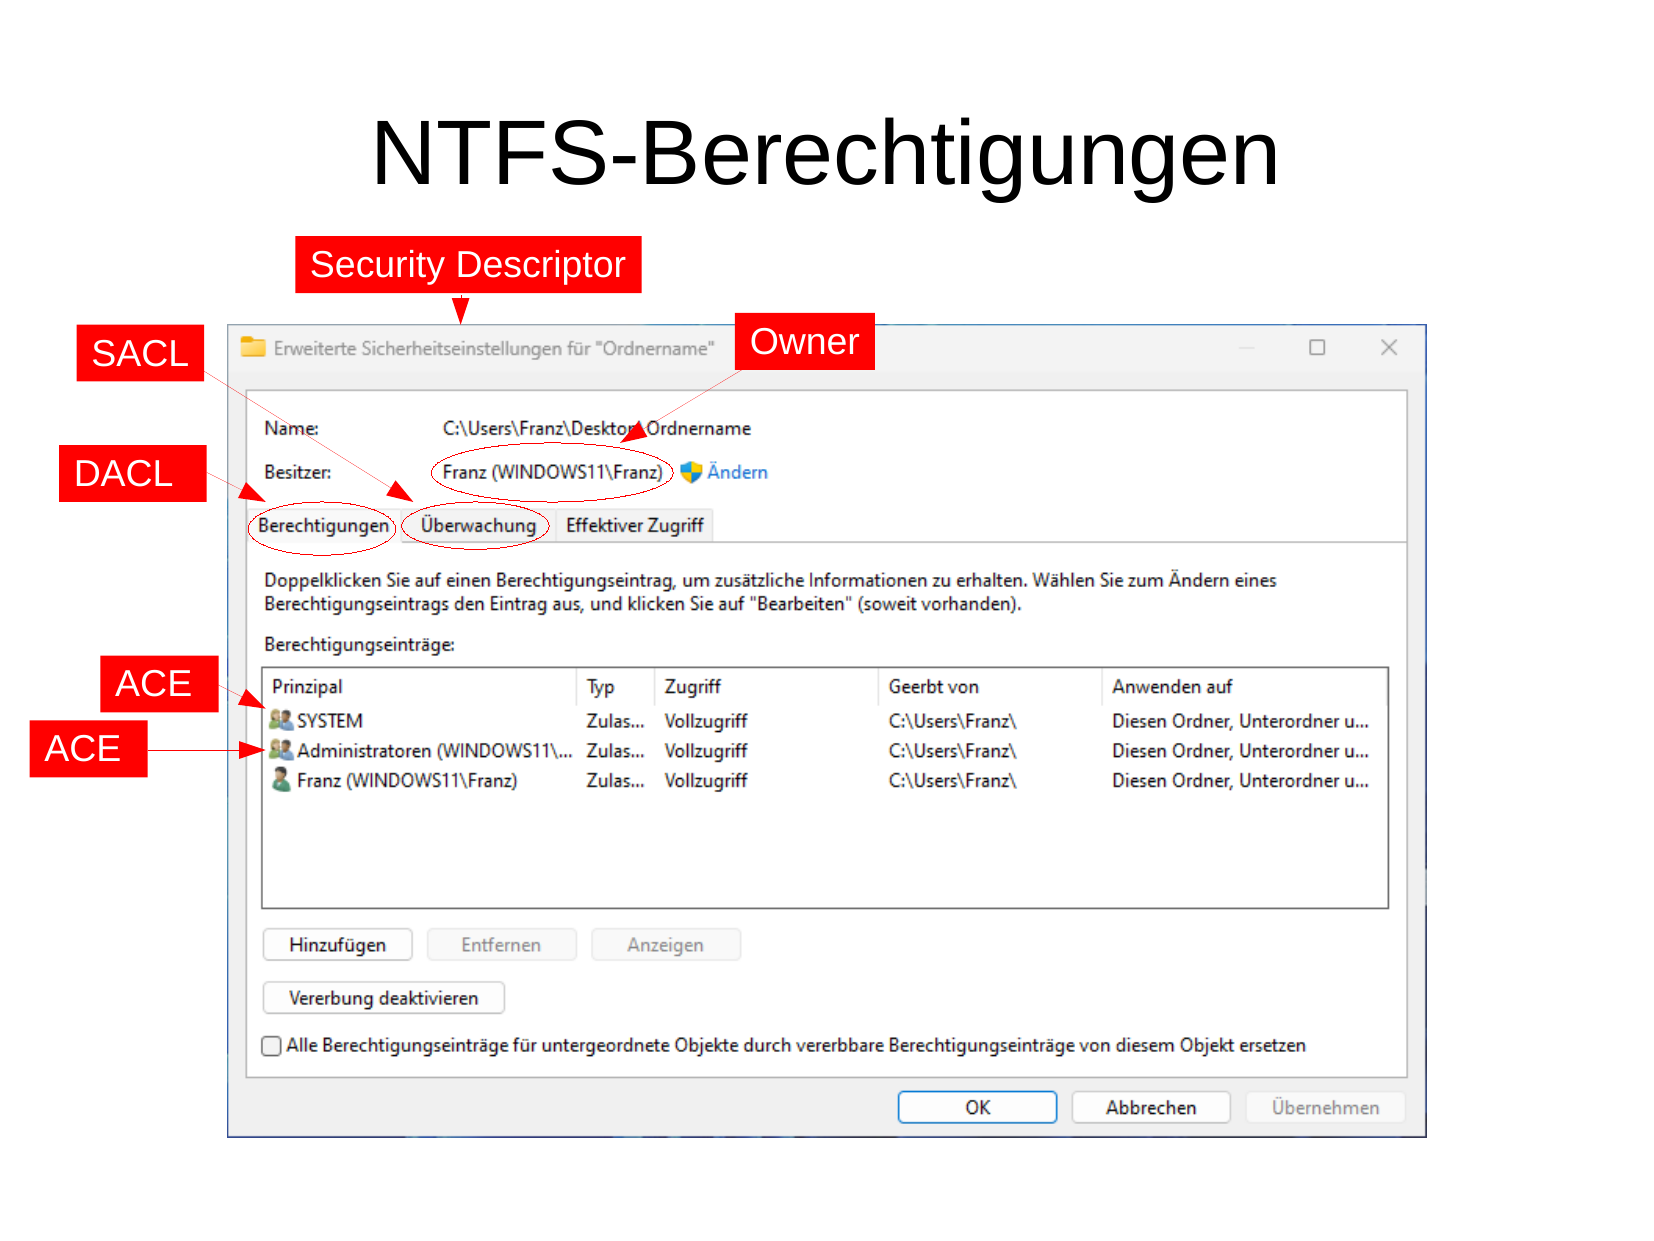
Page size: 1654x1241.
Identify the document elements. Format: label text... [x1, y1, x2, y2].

text_box Security Descriptor [295, 236, 642, 294]
picture [227, 324, 1427, 1138]
text_box SACL [76, 324, 205, 382]
title NTFS-Berechtigungen [82, 56, 1571, 250]
text_box Owner [734, 312, 875, 370]
text_box DACL [59, 445, 207, 502]
text_box ACE [29, 720, 148, 778]
text_box ACE [100, 655, 219, 713]
